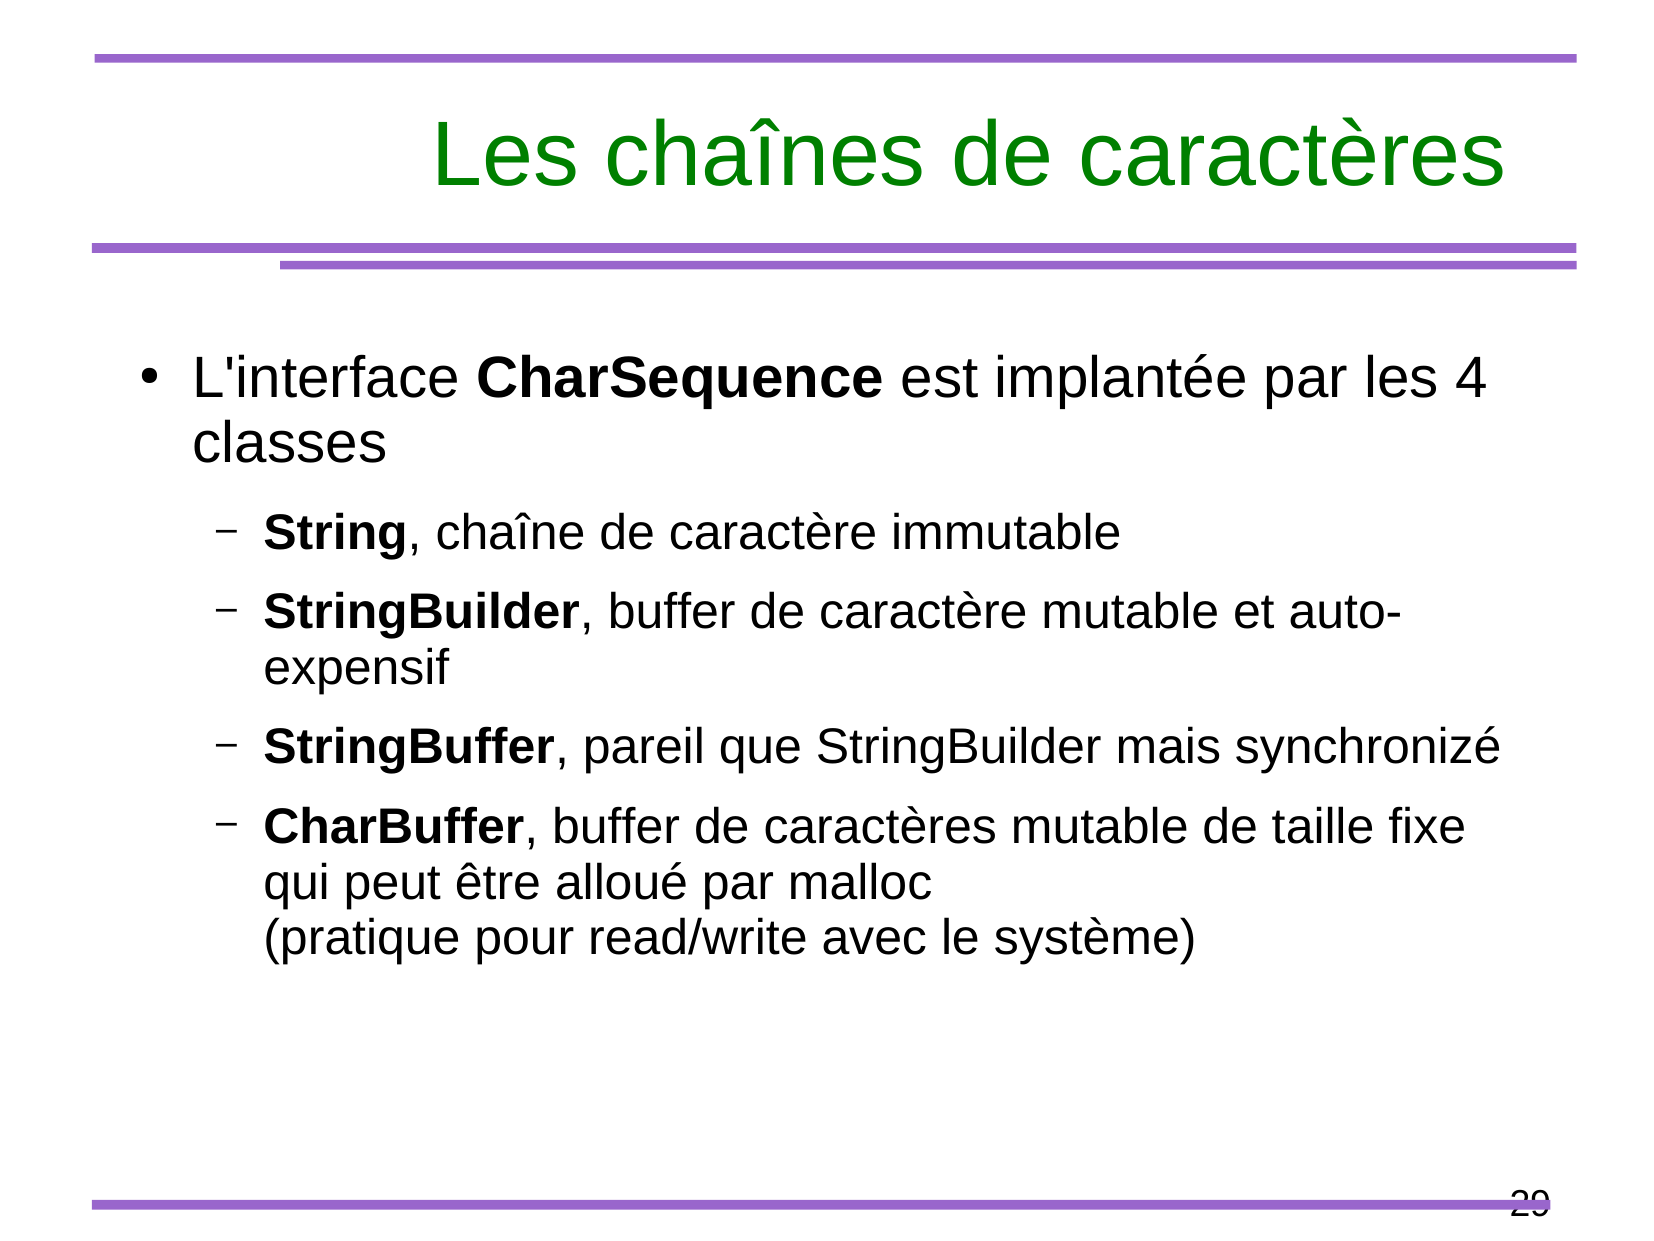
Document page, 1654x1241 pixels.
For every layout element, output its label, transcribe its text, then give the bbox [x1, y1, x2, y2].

list L'interface CharSequence est implantée par les 4 classes String, chaîne de caractère immutable StringBuilder, buffer de caractère mutable et auto-expensif StringBuffer, pareil que StringBuilder mais synchronizé CharBuffer, buffer de caractères mutable de taille fixe qui peut être alloué par malloc (pratique pour read/write avec le système) [121, 344, 1534, 1140]
title Les chaînes de caractères [121, 49, 1534, 257]
